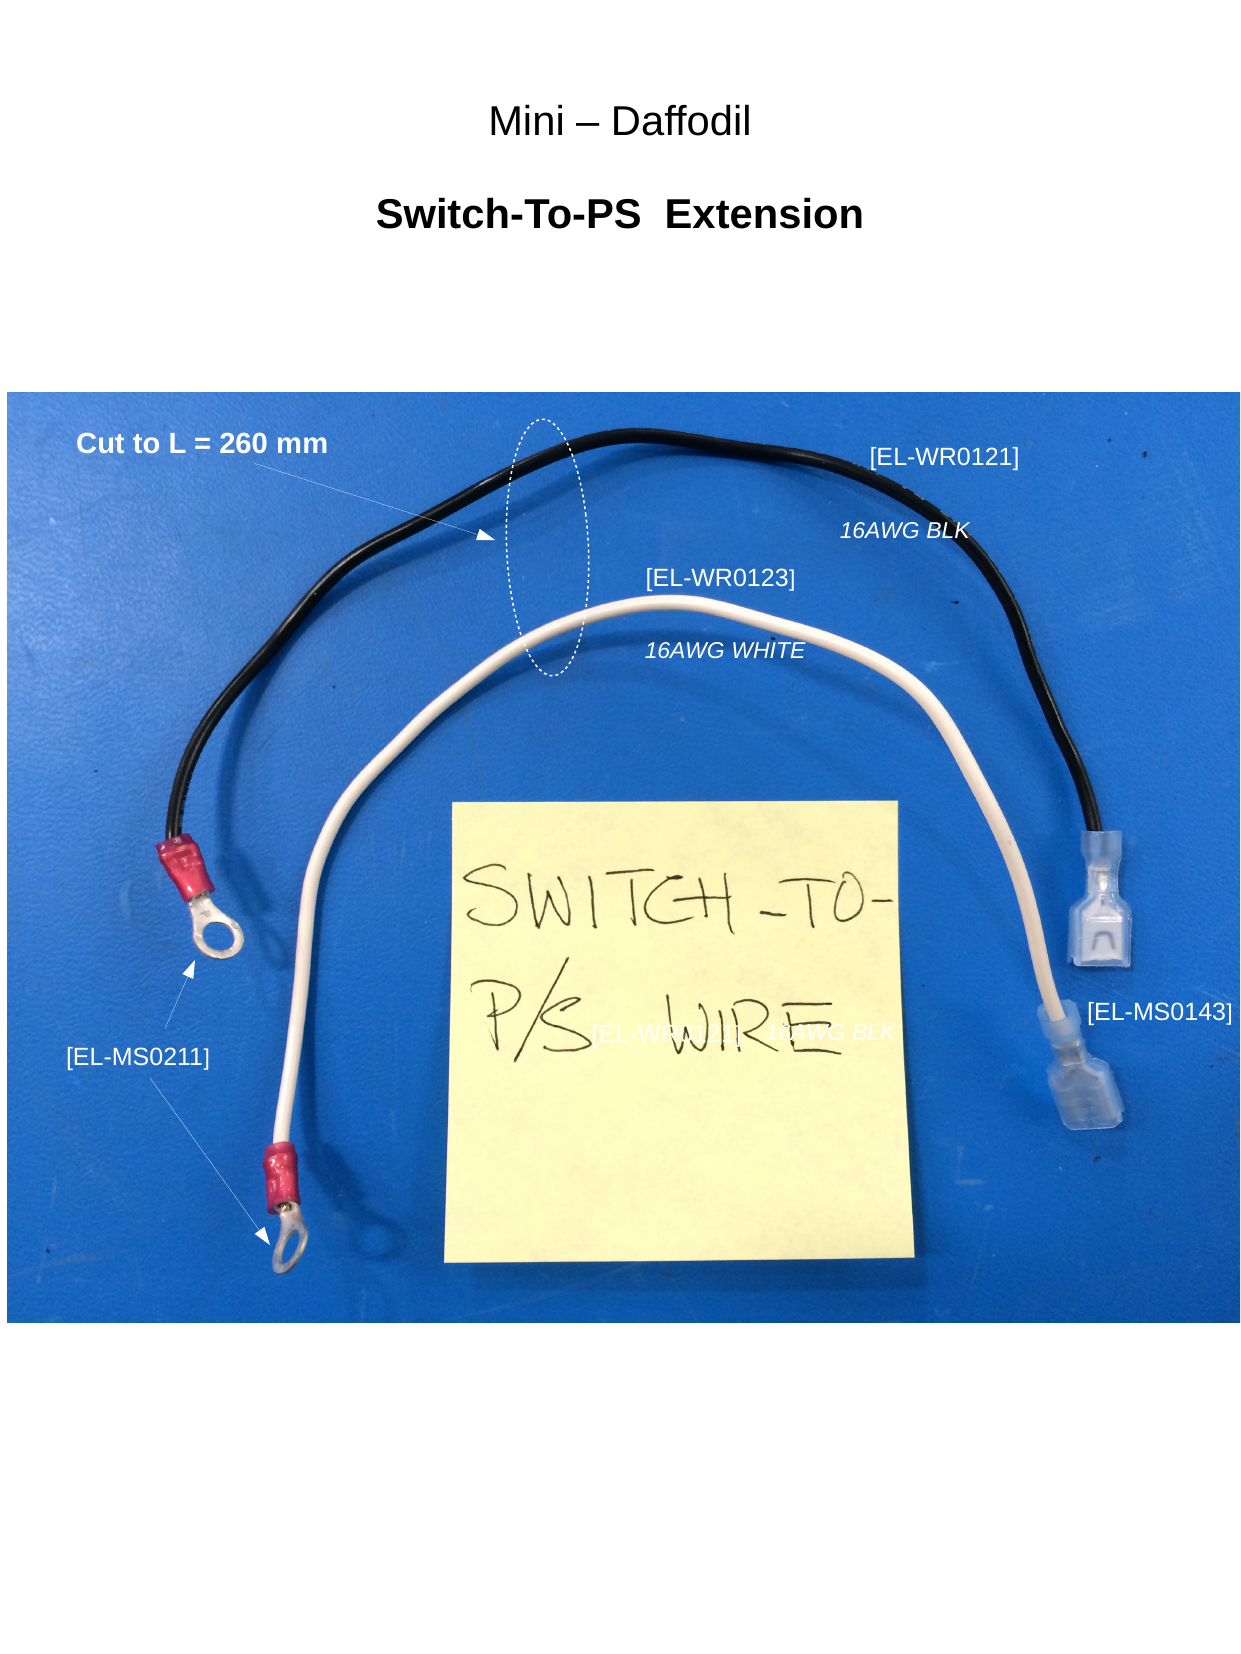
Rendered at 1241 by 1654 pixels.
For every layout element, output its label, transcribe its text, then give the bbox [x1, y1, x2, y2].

text_box [EL-MS0211] [51, 1035, 226, 1078]
text_box 16AWG BLK [750, 1012, 910, 1054]
text_box 16AWG BLK [825, 510, 985, 551]
text_box [EL-WR0121] [576, 1012, 757, 1056]
text_box [EL-WR0123] [630, 556, 811, 600]
text_box Cut to L = 260 mm [45, 420, 376, 468]
text_box 16AWG WHITE [630, 630, 821, 671]
text_box [EL-MS0143] [1072, 990, 1241, 1033]
picture [7, 392, 1241, 1323]
title Mini – Daffodil Switch-To-PS Extension [62, 97, 1179, 237]
text_box [EL-WR0121] [854, 435, 1036, 478]
